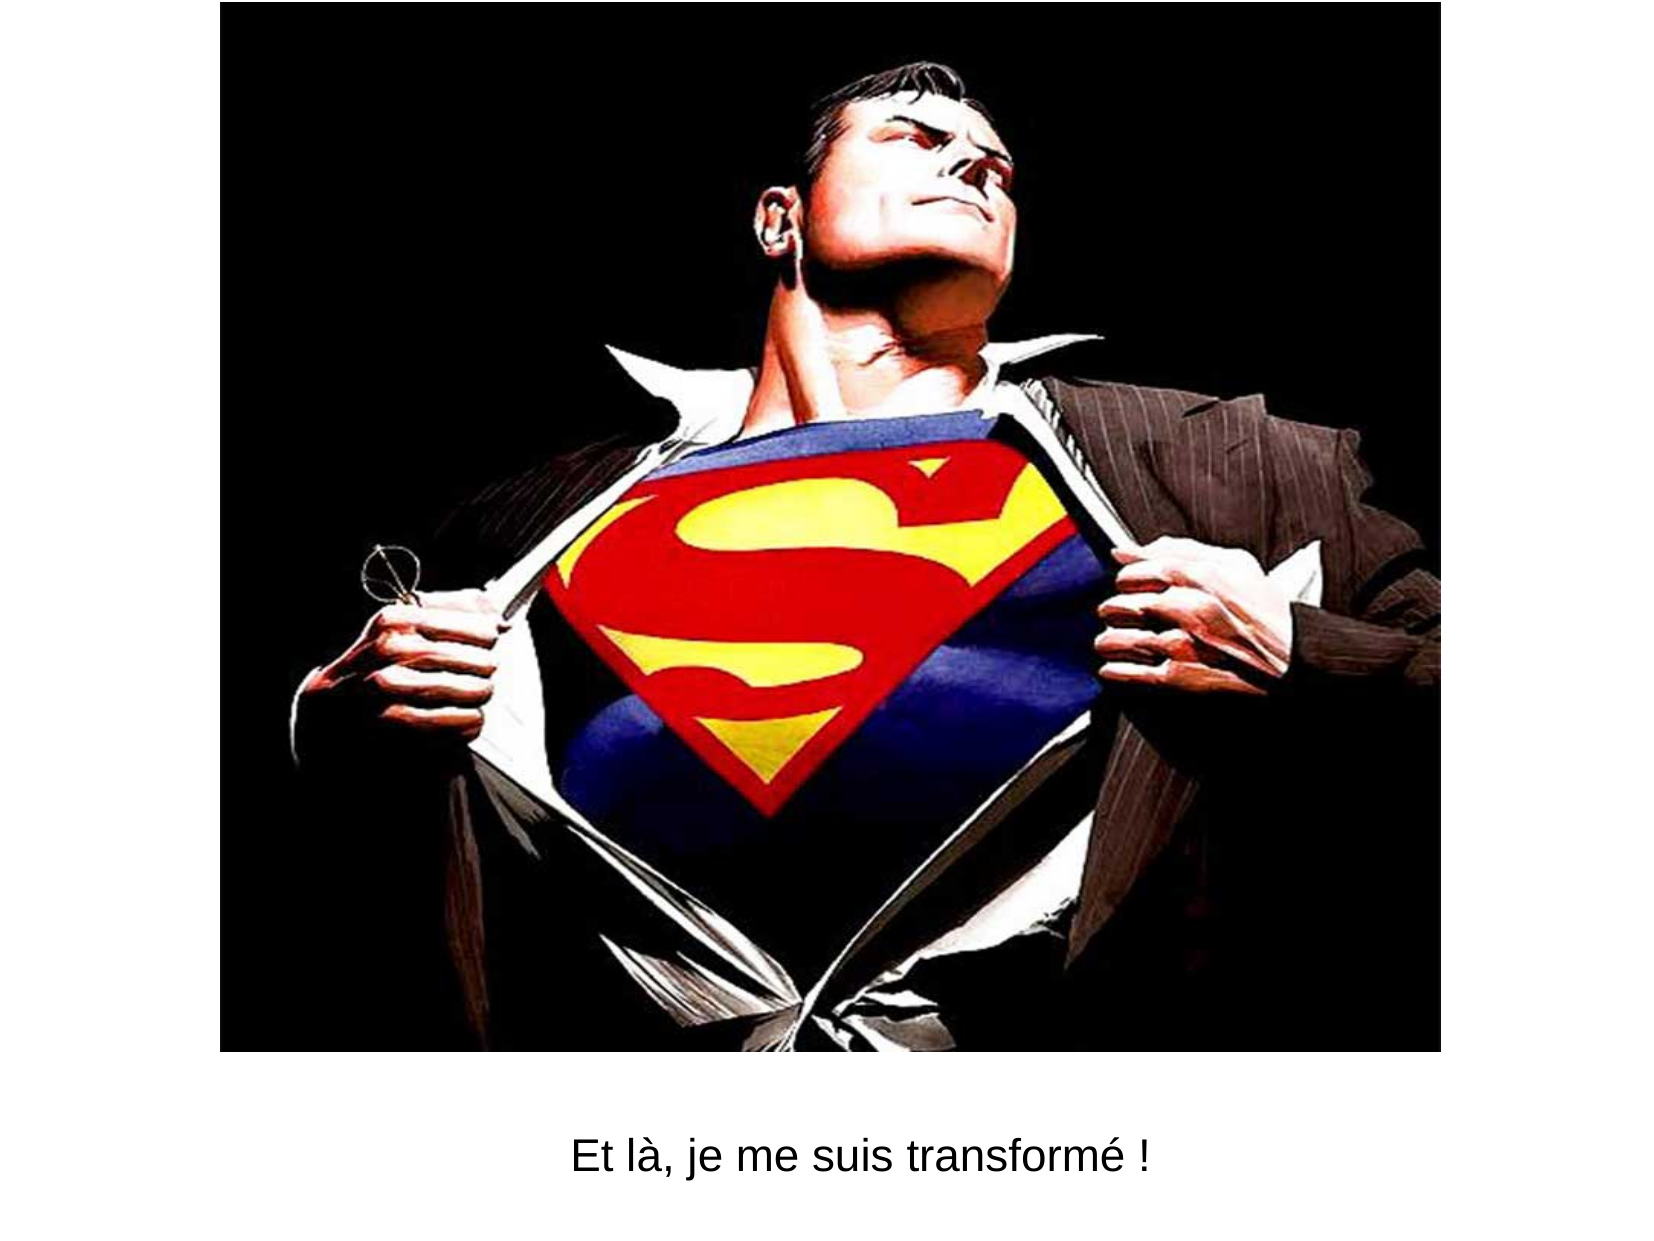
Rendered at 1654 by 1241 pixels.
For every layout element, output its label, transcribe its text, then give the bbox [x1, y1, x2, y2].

text_box Et là, je me suis transformé ! [555, 1122, 1167, 1189]
picture [220, 2, 1441, 1052]
